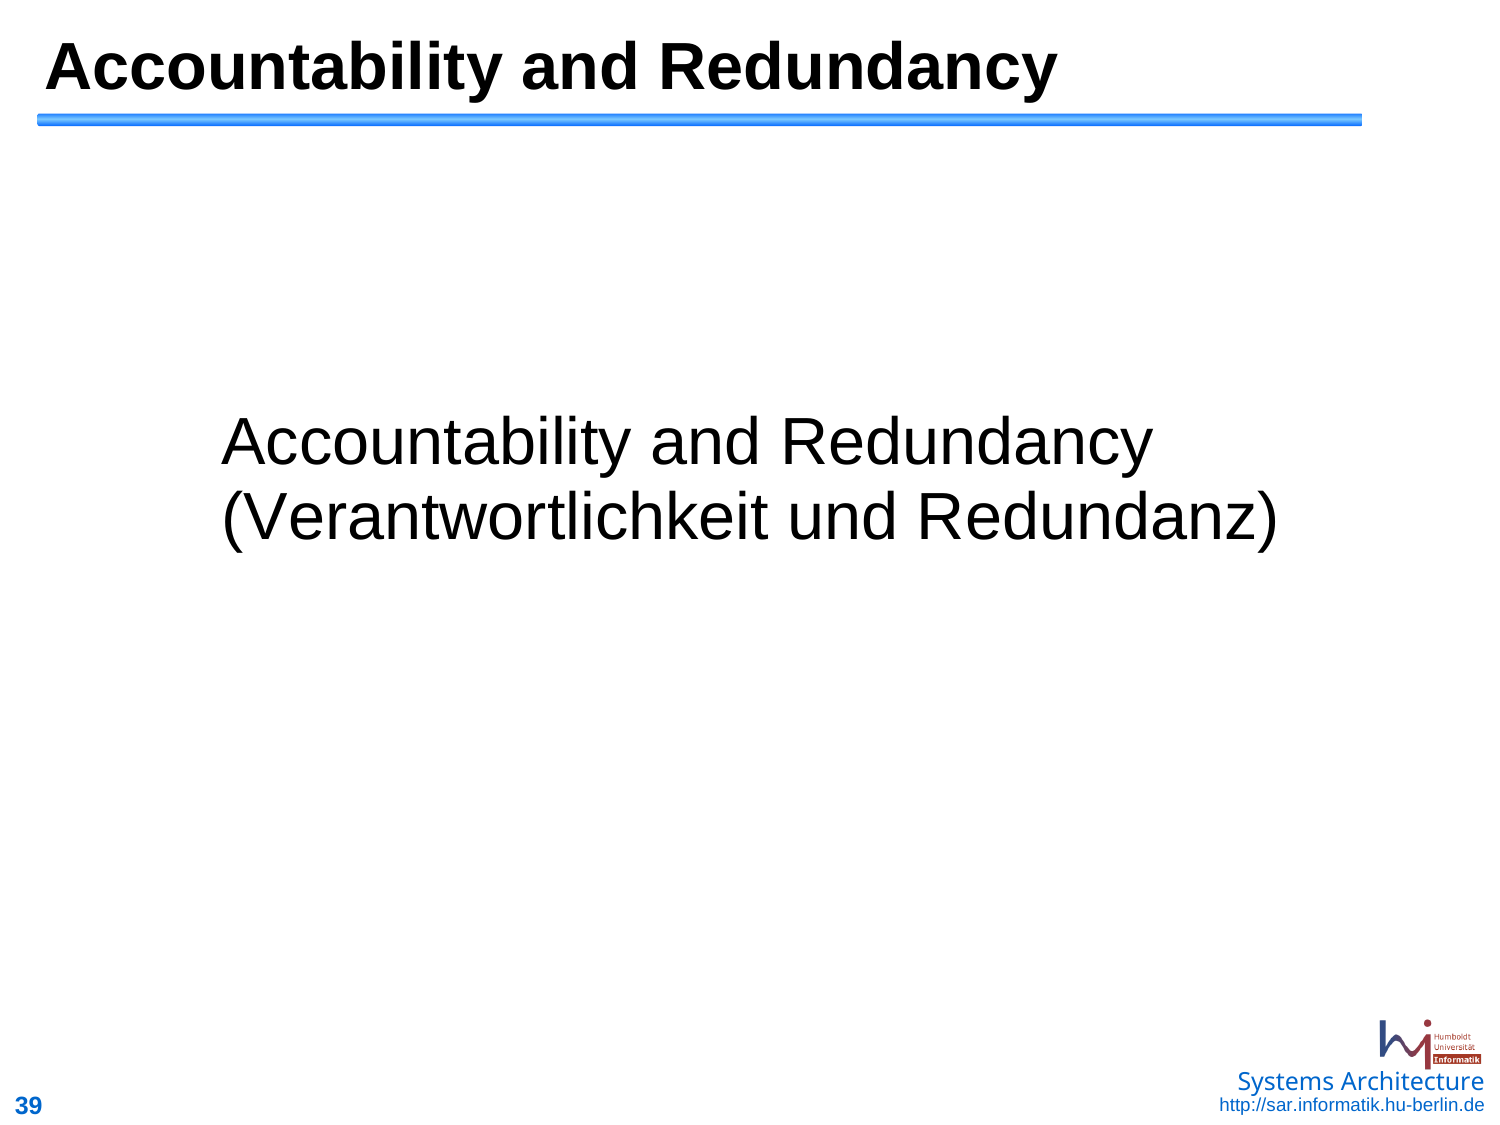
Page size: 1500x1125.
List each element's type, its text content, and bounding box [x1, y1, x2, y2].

text_box Accountability and Redundancy (Verantwortlichkeit und Redundanz) [206, 396, 1296, 562]
picture [1376, 1016, 1483, 1071]
title Accountability and Redundancy [29, 20, 1500, 114]
